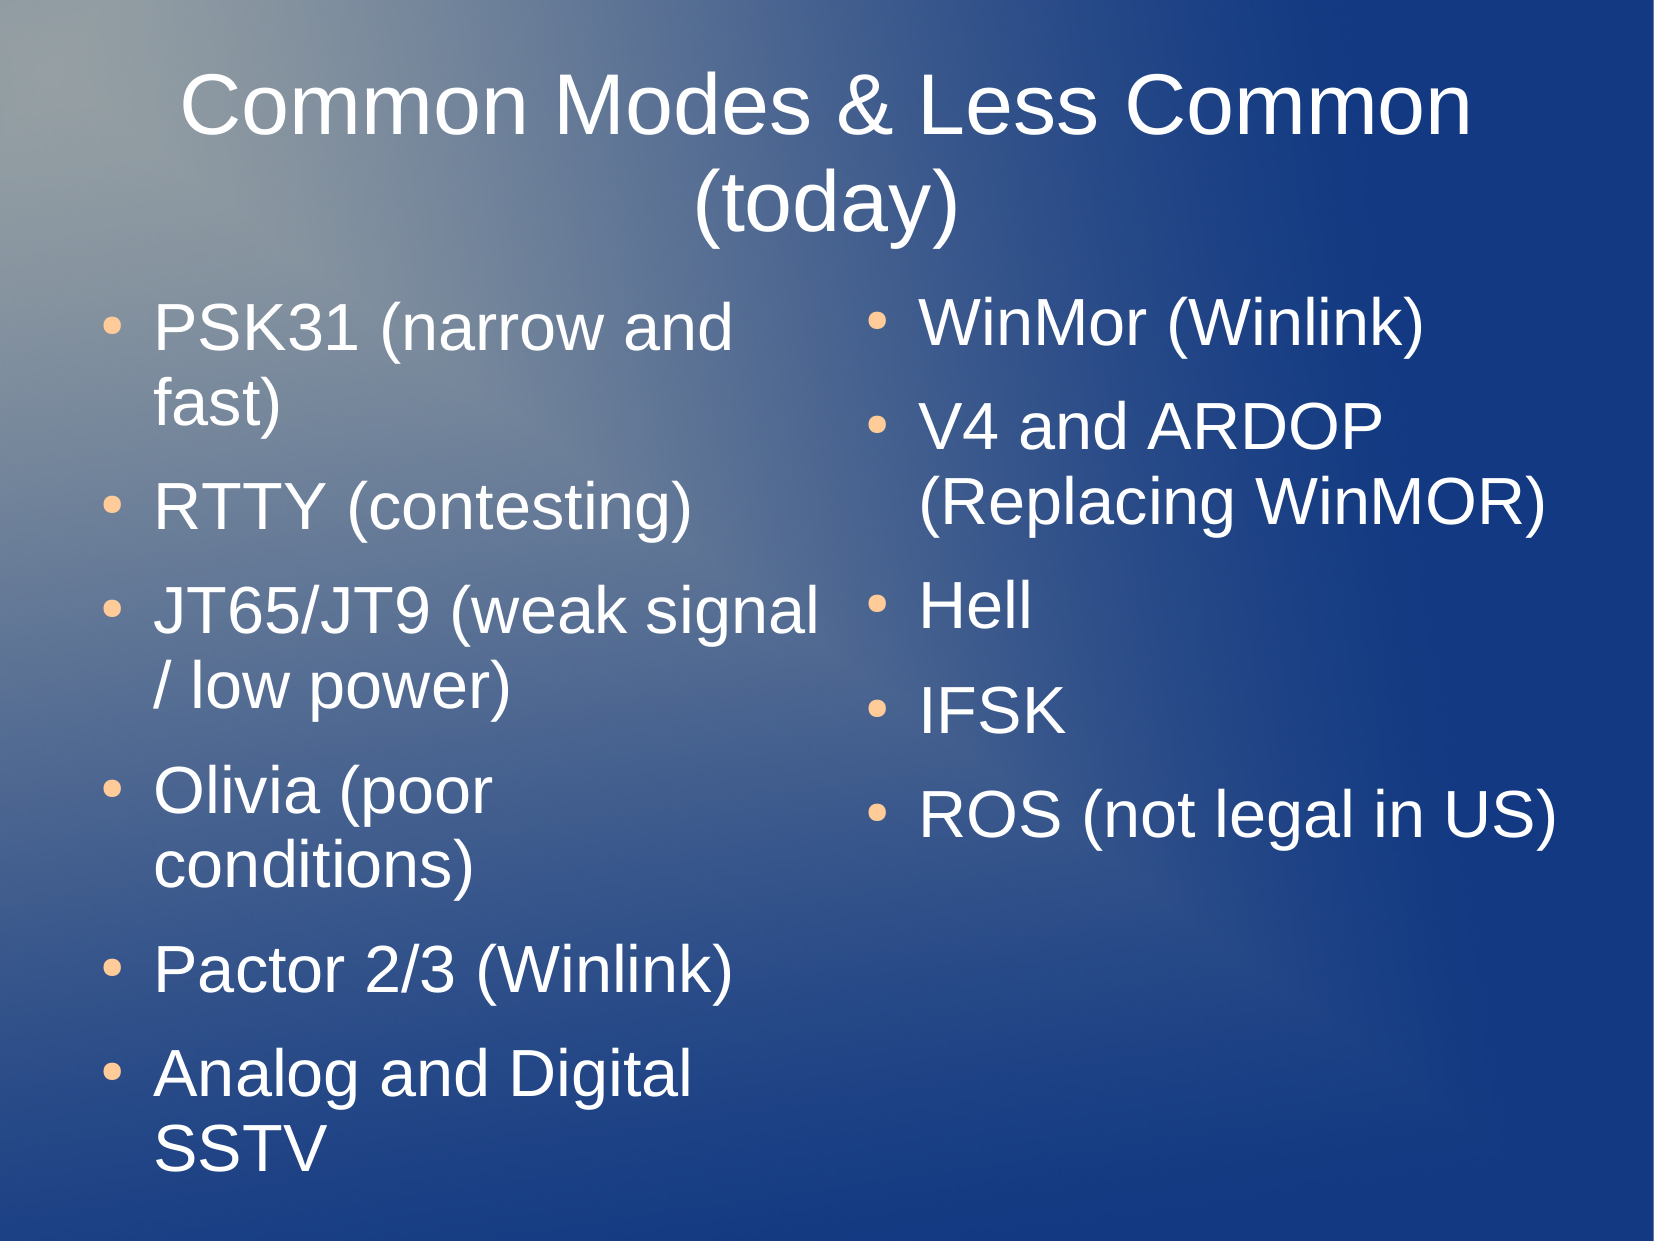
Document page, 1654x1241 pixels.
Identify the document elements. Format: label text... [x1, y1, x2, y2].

picture [0, 0, 1654, 1241]
title Common Modes & Less Common (today) [82, 56, 1571, 250]
list PSK31 (narrow and fast) RTTY (contesting) JT65/JT9 (weak signal / low power) Olivia (poor conditions) Pactor 2/3 (Winlink) Analog and Digital SSTV [82, 290, 826, 1186]
list WinMor (Winlink) V4 and ARDOP (Replacing WinMOR) Hell IFSK ROS (not legal in US) [847, 285, 1591, 1089]
